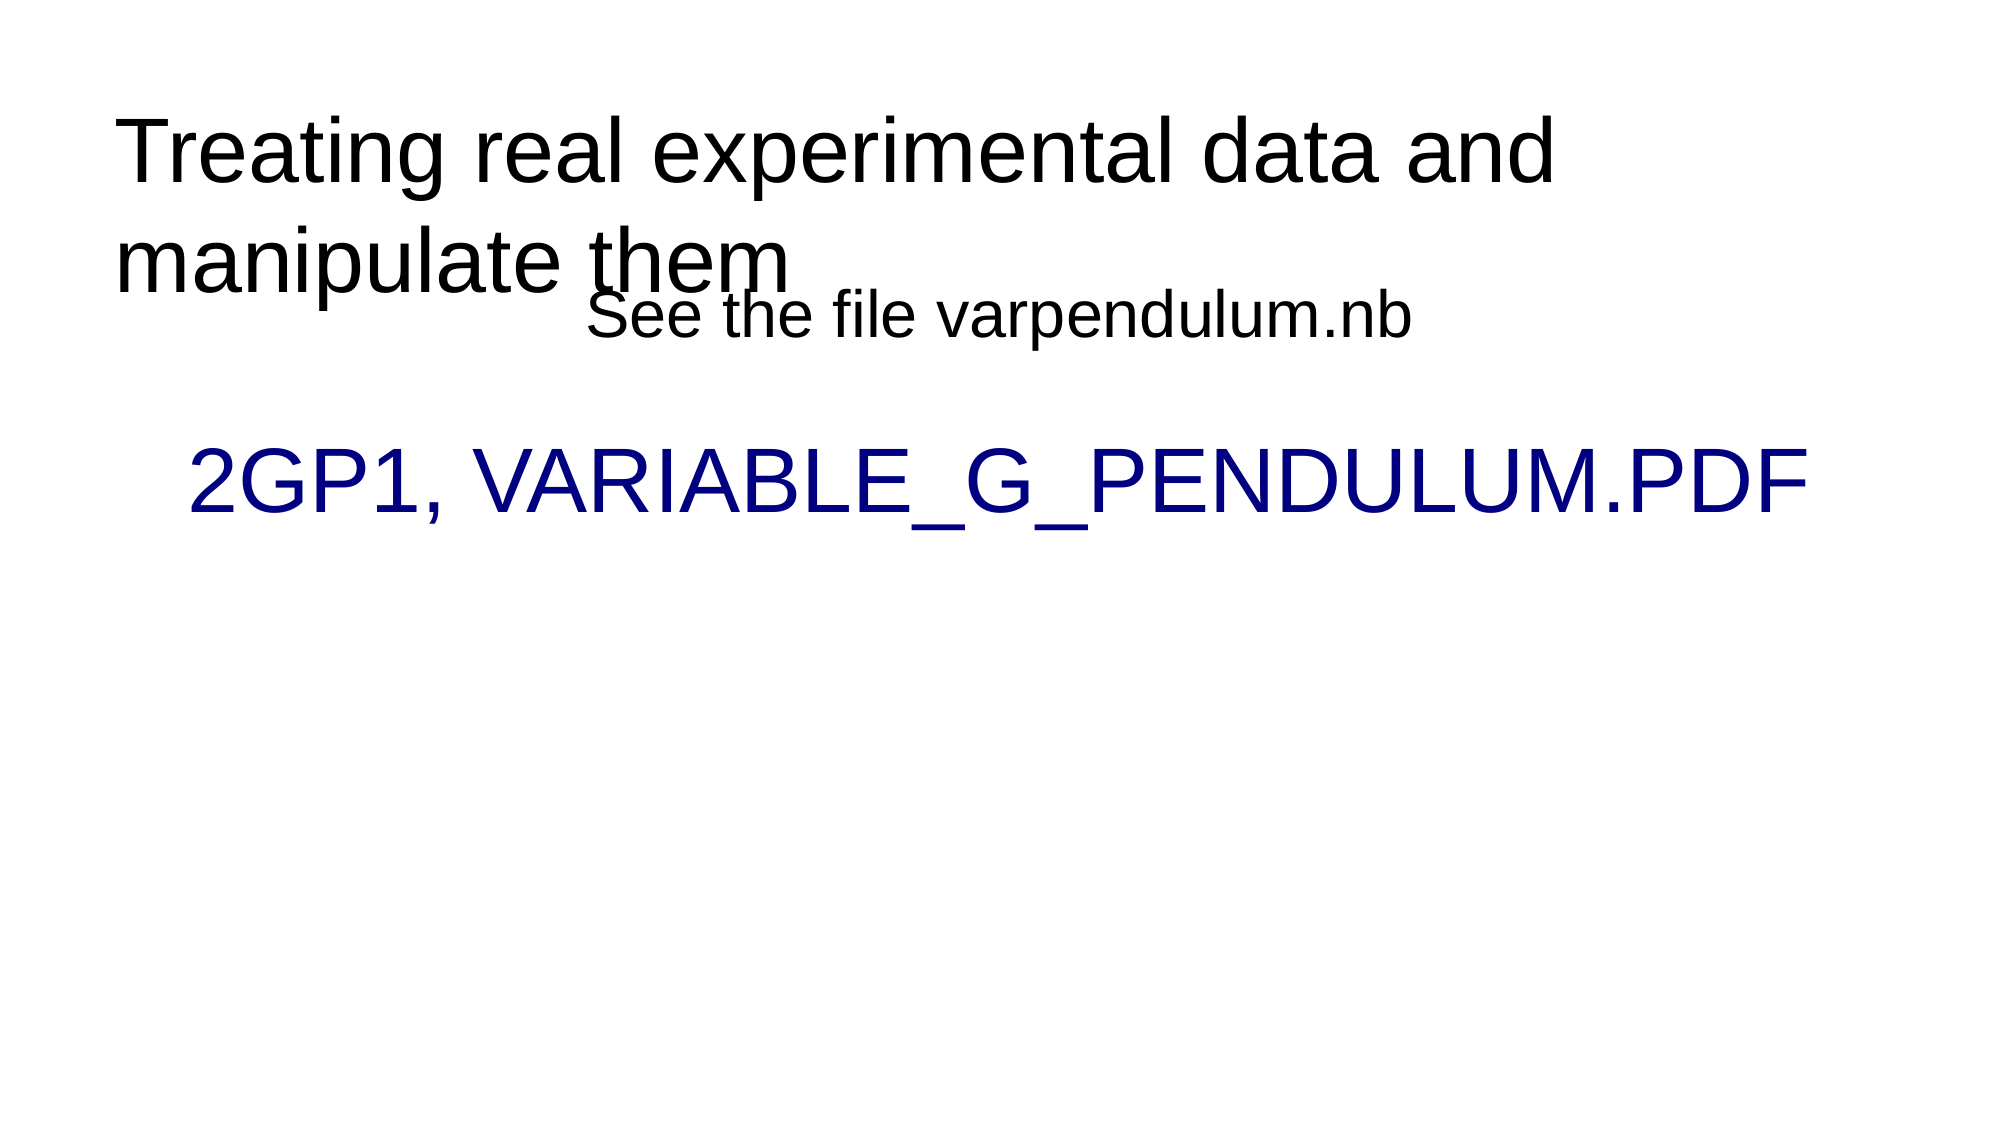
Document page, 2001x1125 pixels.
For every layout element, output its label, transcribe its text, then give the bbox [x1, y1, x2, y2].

text_box See the file varpendulum.nb [99, 263, 1900, 916]
text_box Treating real experimental data and manipulate them 2GP1, VARIABLE_G_PENDULUM.PDF [99, 83, 1900, 263]
